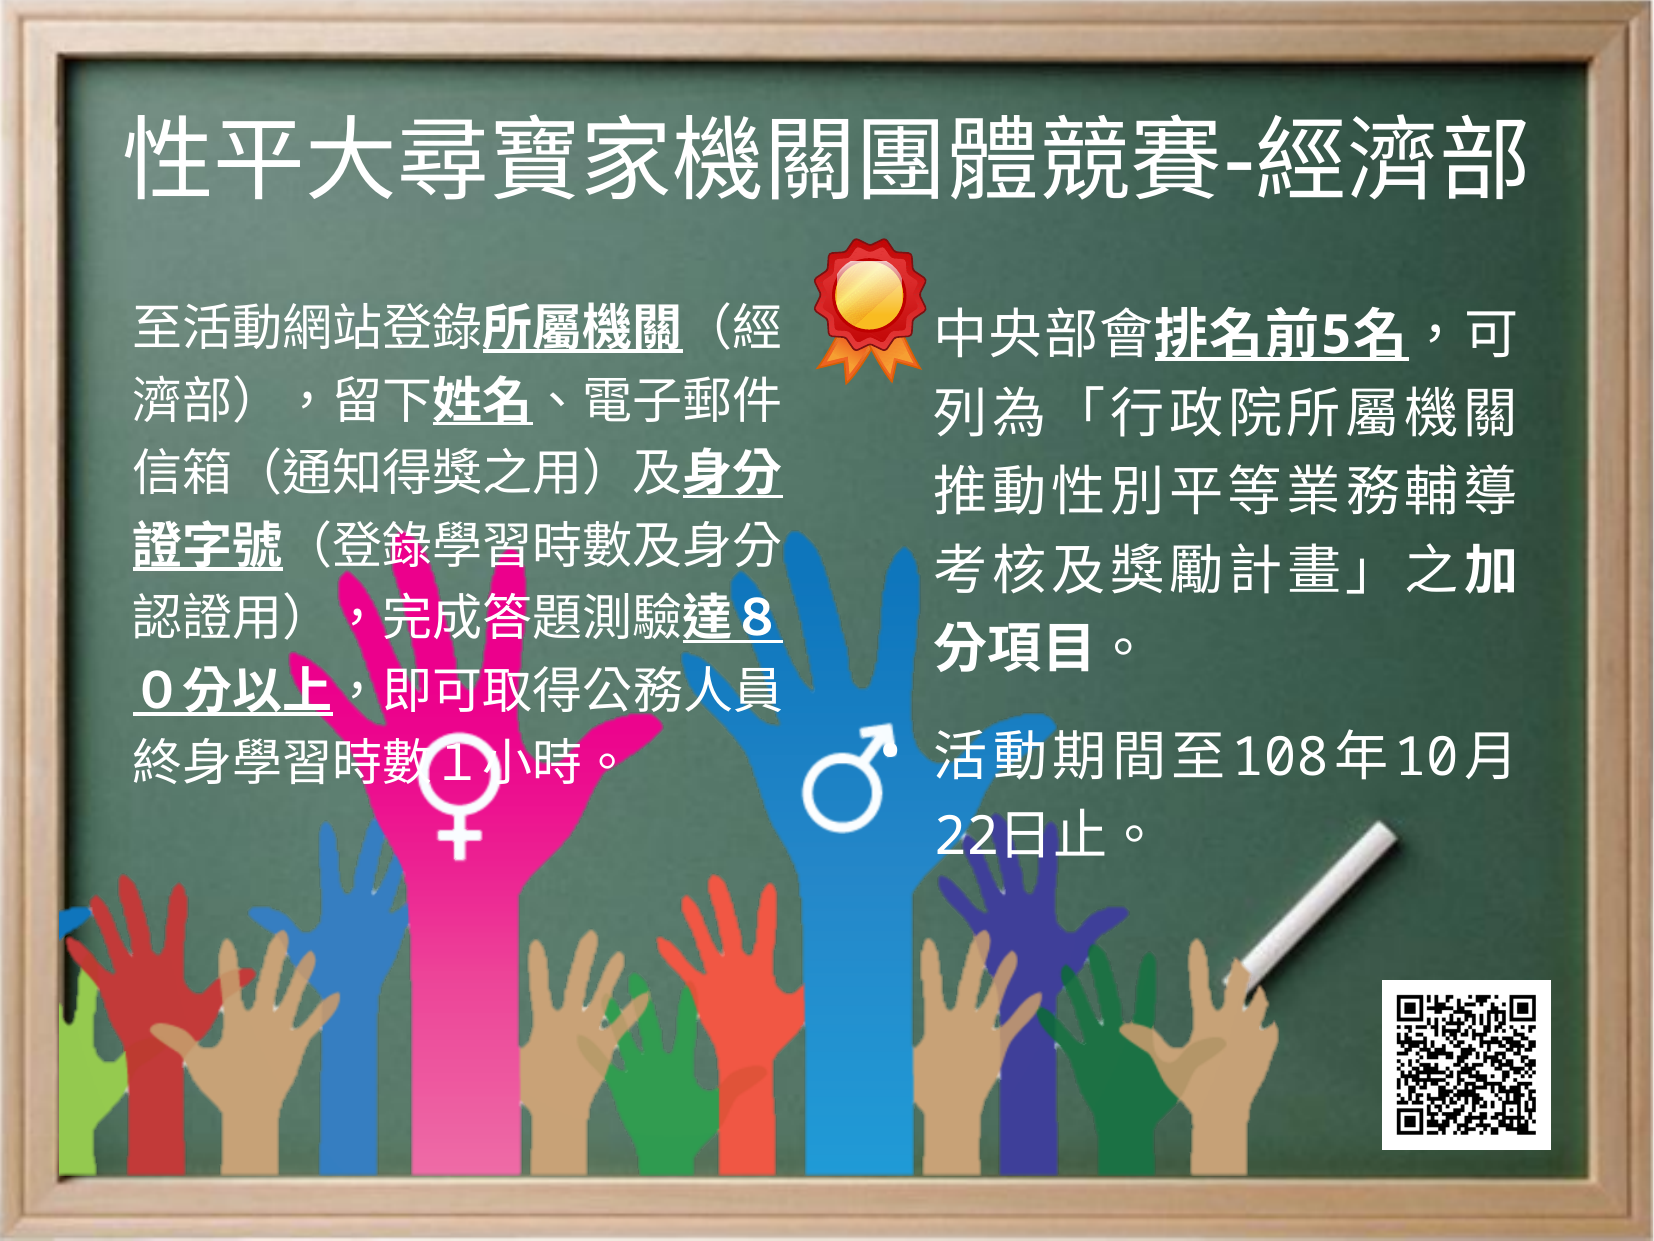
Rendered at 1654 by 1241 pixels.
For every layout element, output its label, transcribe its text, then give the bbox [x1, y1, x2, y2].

picture [0, 0, 1654, 1241]
title 性平大尋寶家機關團體競賽-經濟部 [82, 49, 1571, 257]
text_box 至活動網站登錄所屬機關（經濟部），留下姓名、電子郵件信箱（通知得獎之用）及身分證字號（登錄學習時數及身分認證用），完成答題測驗達８０分以上，即可取得公務人員終身學習時數１小時。 [118, 280, 804, 737]
list 中央部會排名前5名，可列為「行政院所屬機關推動性別平等業務輔導考核及獎勵計畫」之加分項目。 活動期間至108年10月22日止。 [792, 290, 1519, 1109]
